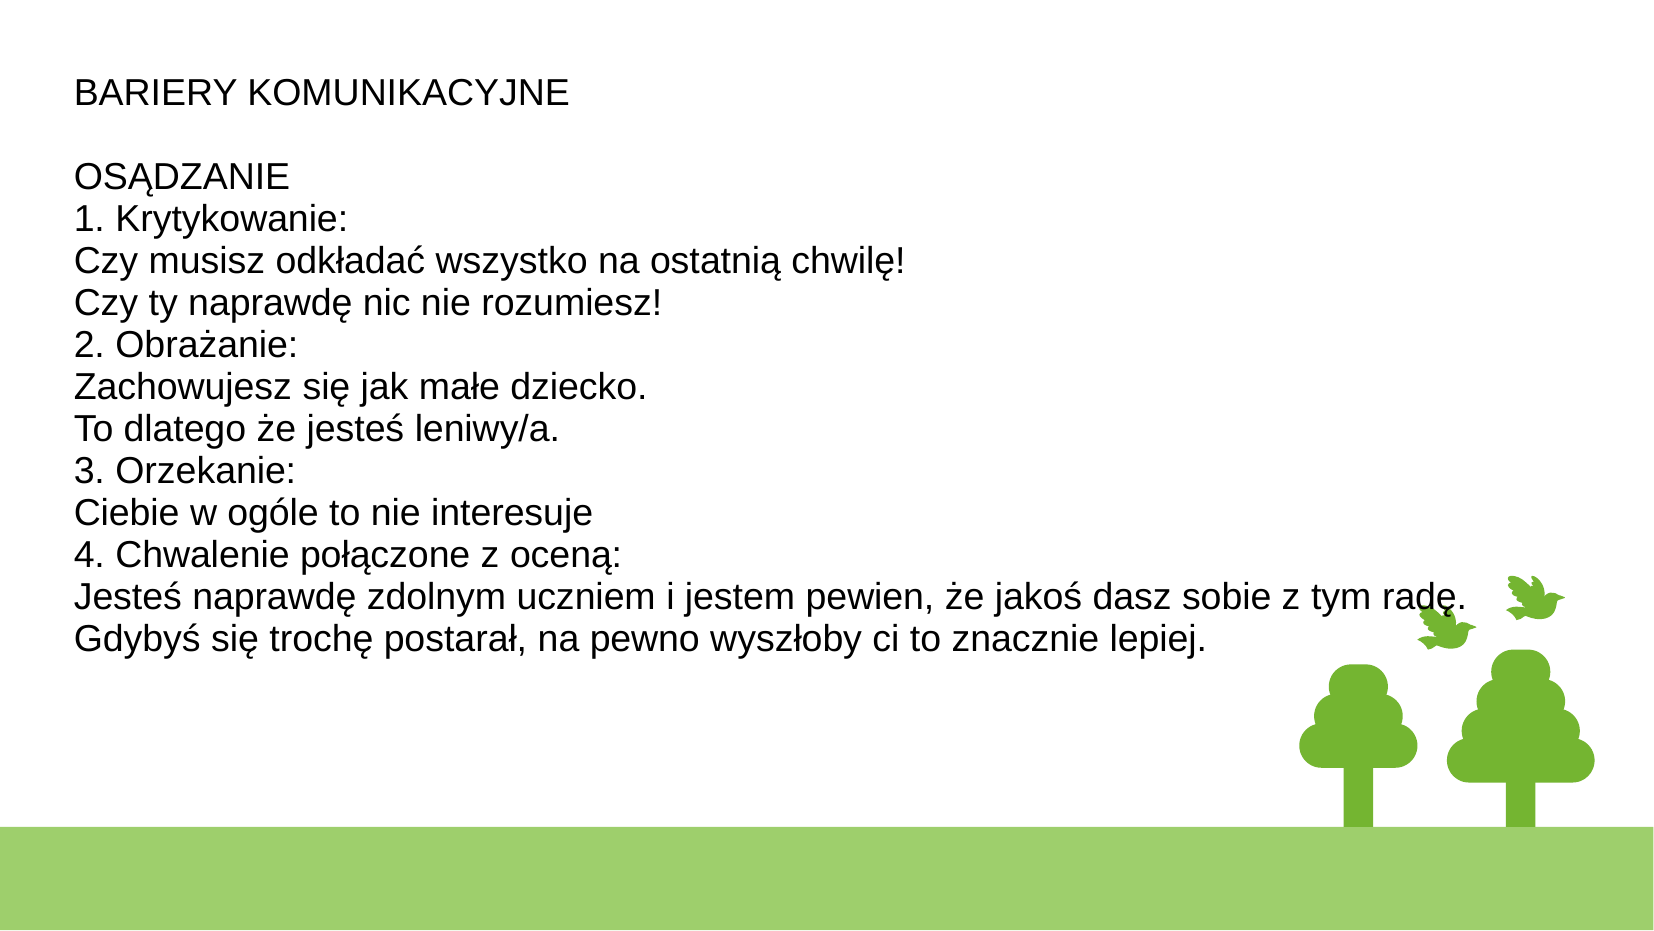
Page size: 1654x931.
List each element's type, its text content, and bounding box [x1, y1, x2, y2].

text_box BARIERY KOMUNIKACYJNE OSĄDZANIE 1. Krytykowanie: Czy musisz odkładać wszystko na ostatnią chwilę! Czy ty naprawdę nic nie rozumiesz! 2. Obrażanie: Zachowujesz się jak małe dziecko. To dlatego że jesteś leniwy/a. 3. Orzekanie: Ciebie w ogóle to nie interesuje 4. Chwalenie połączone z oceną: Jesteś naprawdę zdolnym uczniem i jestem pewien, że jakoś dasz sobie z tym radę. Gdybyś się trochę postarał, na pewno wyszłoby ci to znacznie lepiej. [59, 64, 1483, 709]
